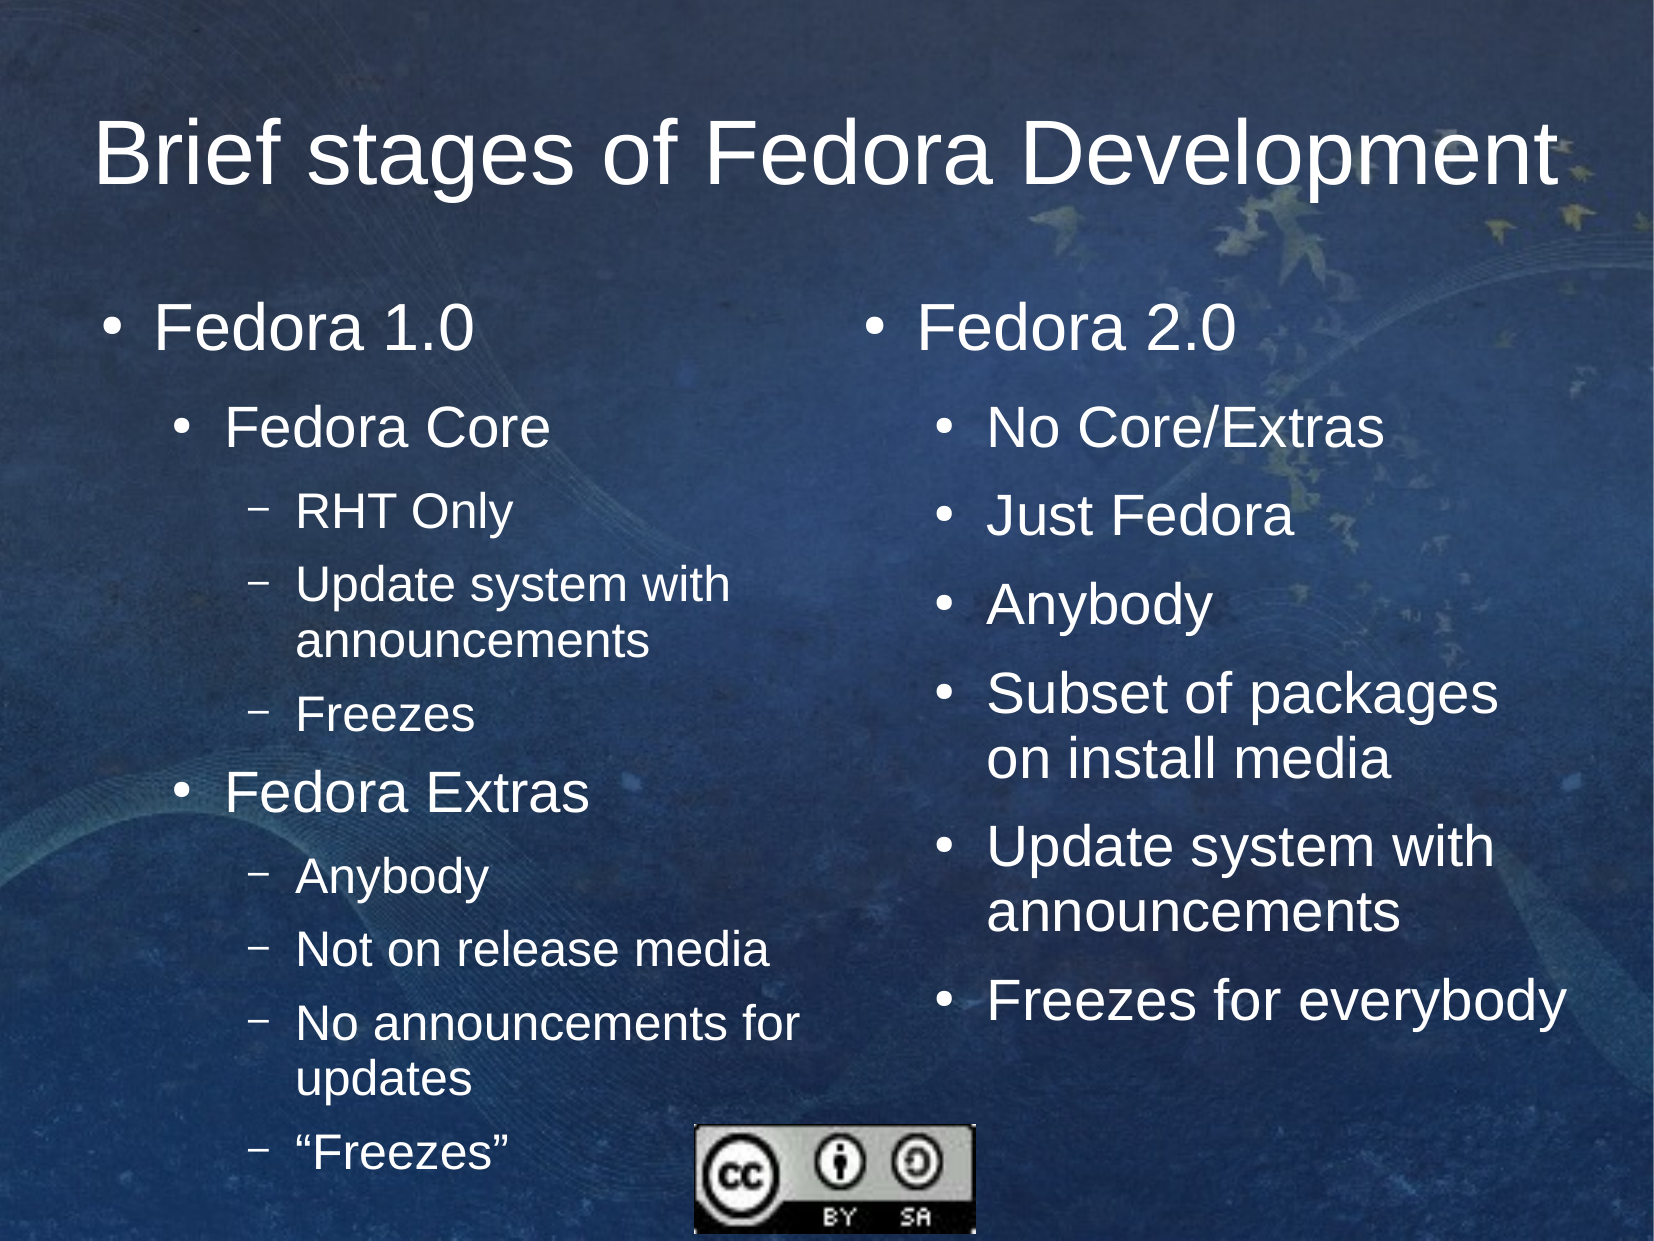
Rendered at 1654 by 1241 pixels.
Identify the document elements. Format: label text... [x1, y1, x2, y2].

title Brief stages of Fedora Development [82, 49, 1571, 257]
list Fedora 2.0 No Core/Extras Just Fedora Anybody Subset of packages on install media Update system with announcements Freezes for everybody [845, 290, 1572, 1109]
list Fedora 1.0 Fedora Core RHT Only Update system with announcements Freezes Fedora Extras Anybody Not on release media No announcements for updates “Freezes” [82, 290, 809, 1180]
picture [0, 0, 1654, 1241]
